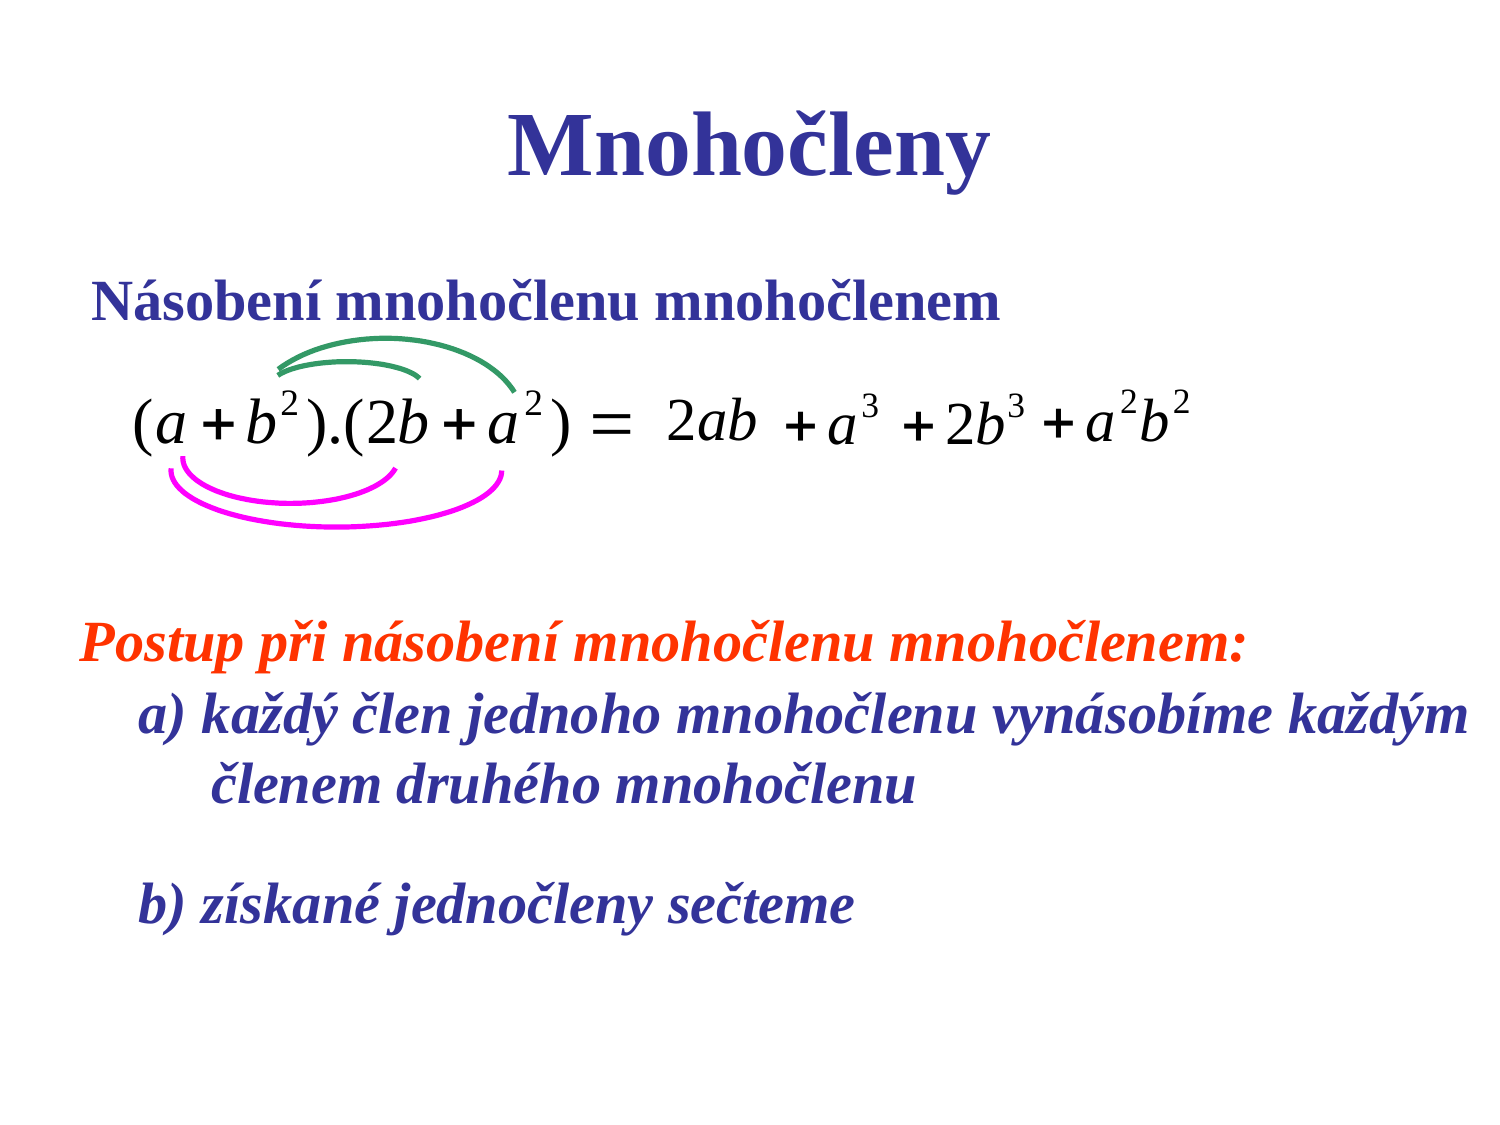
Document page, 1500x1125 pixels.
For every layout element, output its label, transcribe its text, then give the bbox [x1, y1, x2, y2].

text_box Násobení mnohočlenu mnohočlenem [327, 341, 444, 350]
text_box Postup při násobení mnohočlenu mnohočlenem: [64, 586, 1294, 692]
text_box Násobení mnohočlenu mnohočlenem [76, 245, 1211, 350]
chart [657, 384, 769, 456]
title Mnohočleny [75, 45, 1426, 233]
text_box b) získané jednočleny sečteme [123, 847, 1500, 953]
chart [773, 375, 1199, 460]
chart [123, 374, 632, 471]
text_box a) každý člen jednoho mnohočlenu vynásobíme každým členem druhého mnohočlenu [123, 692, 1500, 798]
